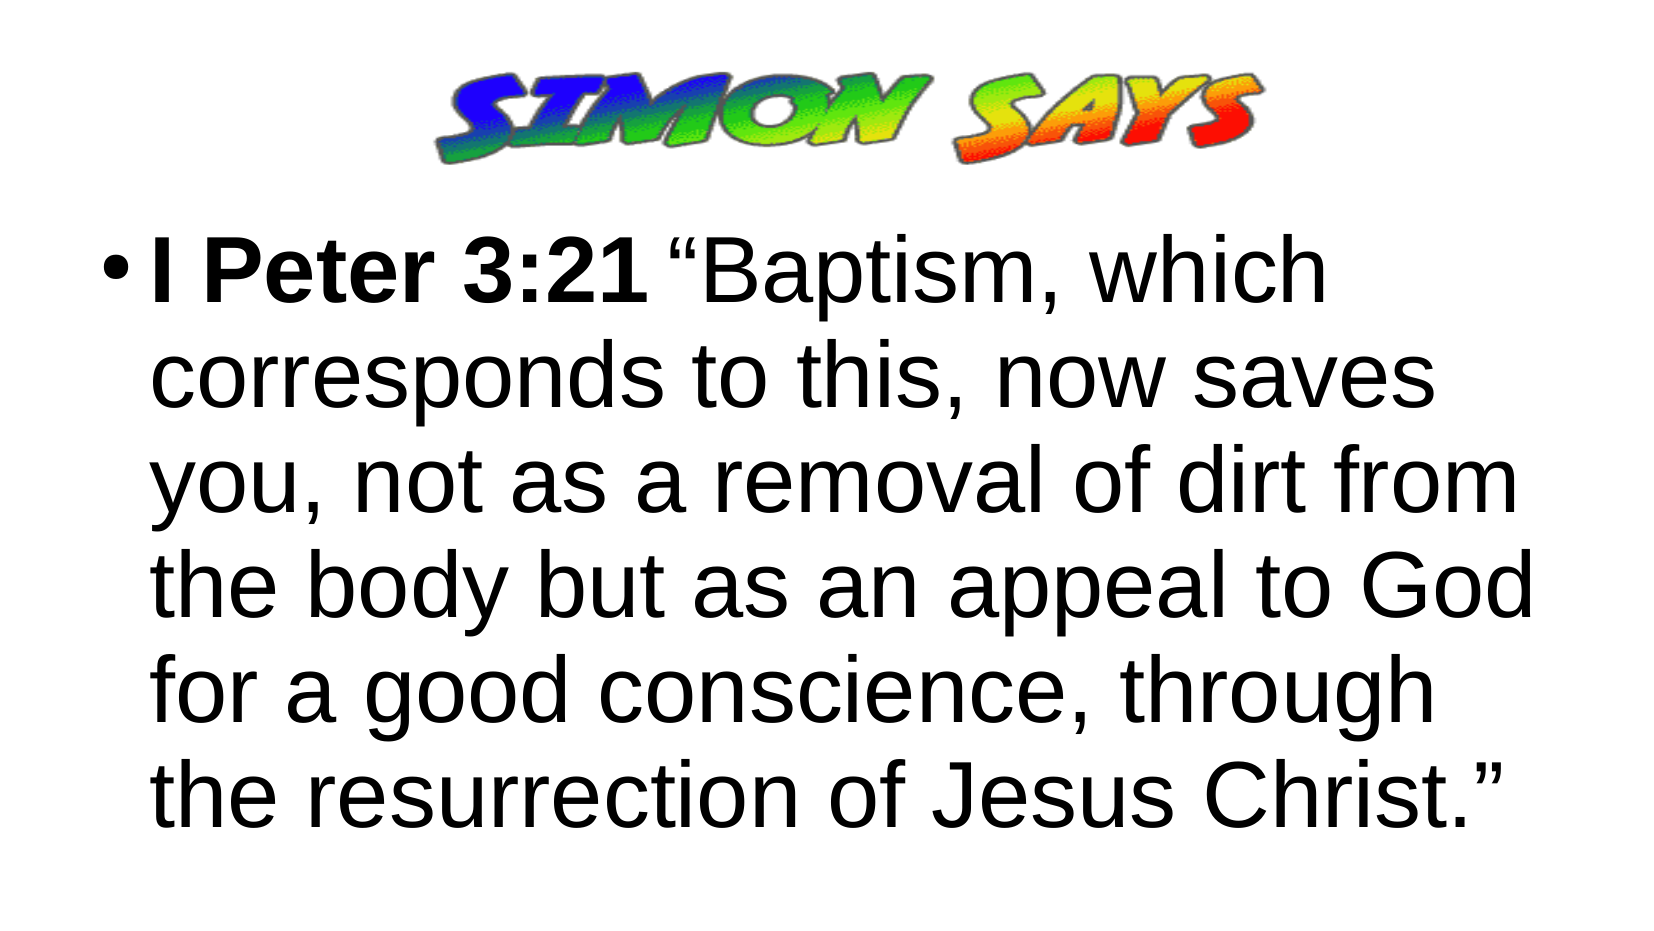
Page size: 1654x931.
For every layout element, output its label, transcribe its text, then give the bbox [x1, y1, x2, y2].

picture [360, 37, 1351, 184]
list I Peter 3:21 “Baptism, which corresponds to this, now saves you, not as a removal of dirt from the body but as an appeal to God for a good conscience, through the resurrection of Jesus Christ.” [82, 217, 1571, 916]
